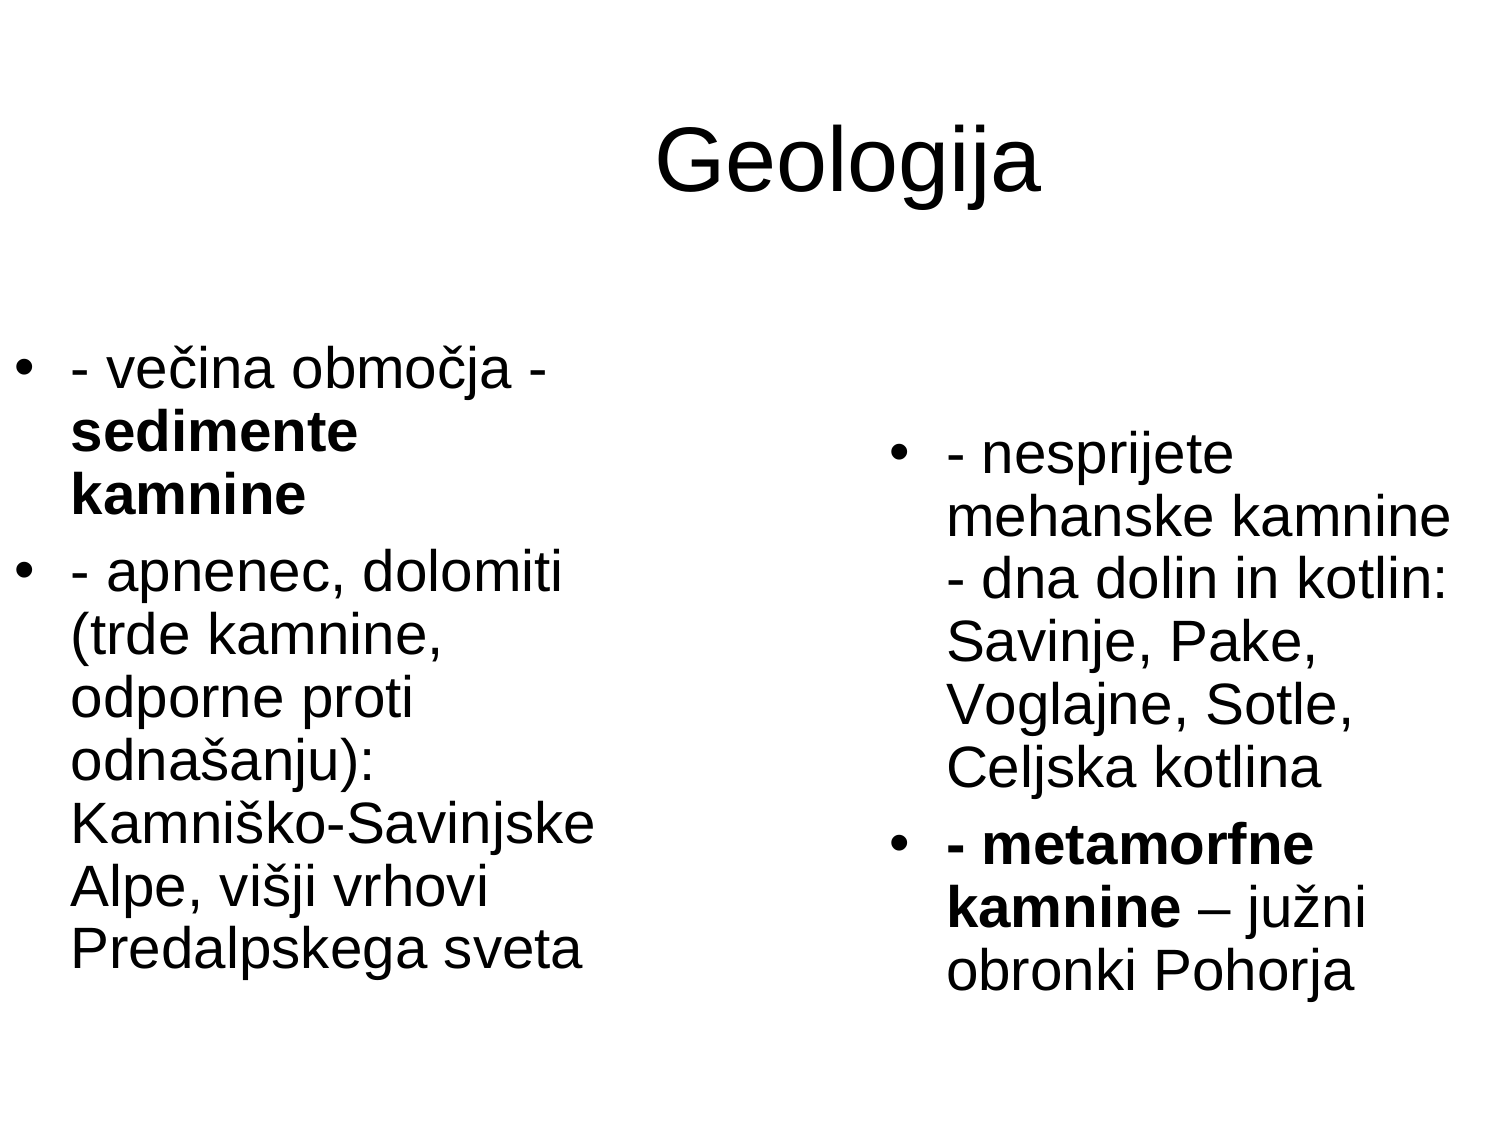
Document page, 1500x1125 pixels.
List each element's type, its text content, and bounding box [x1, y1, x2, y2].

list - večina območja - sedimente kamnine - apnenec, dolomiti (trde kamnine, odporne proti odnašanju): Kamniško-Savinjske Alpe, višji vrhovi Predalpskega sveta [0, 331, 625, 1007]
list - nesprijete mehanske kamnine - dna dolin in kotlin: Savinje, Pake, Voglajne, Sotle, Celjska kotlina - metamorfne kamnine – južni obronki Pohorja [874, 331, 1500, 1008]
title Geologija [221, 35, 1500, 276]
